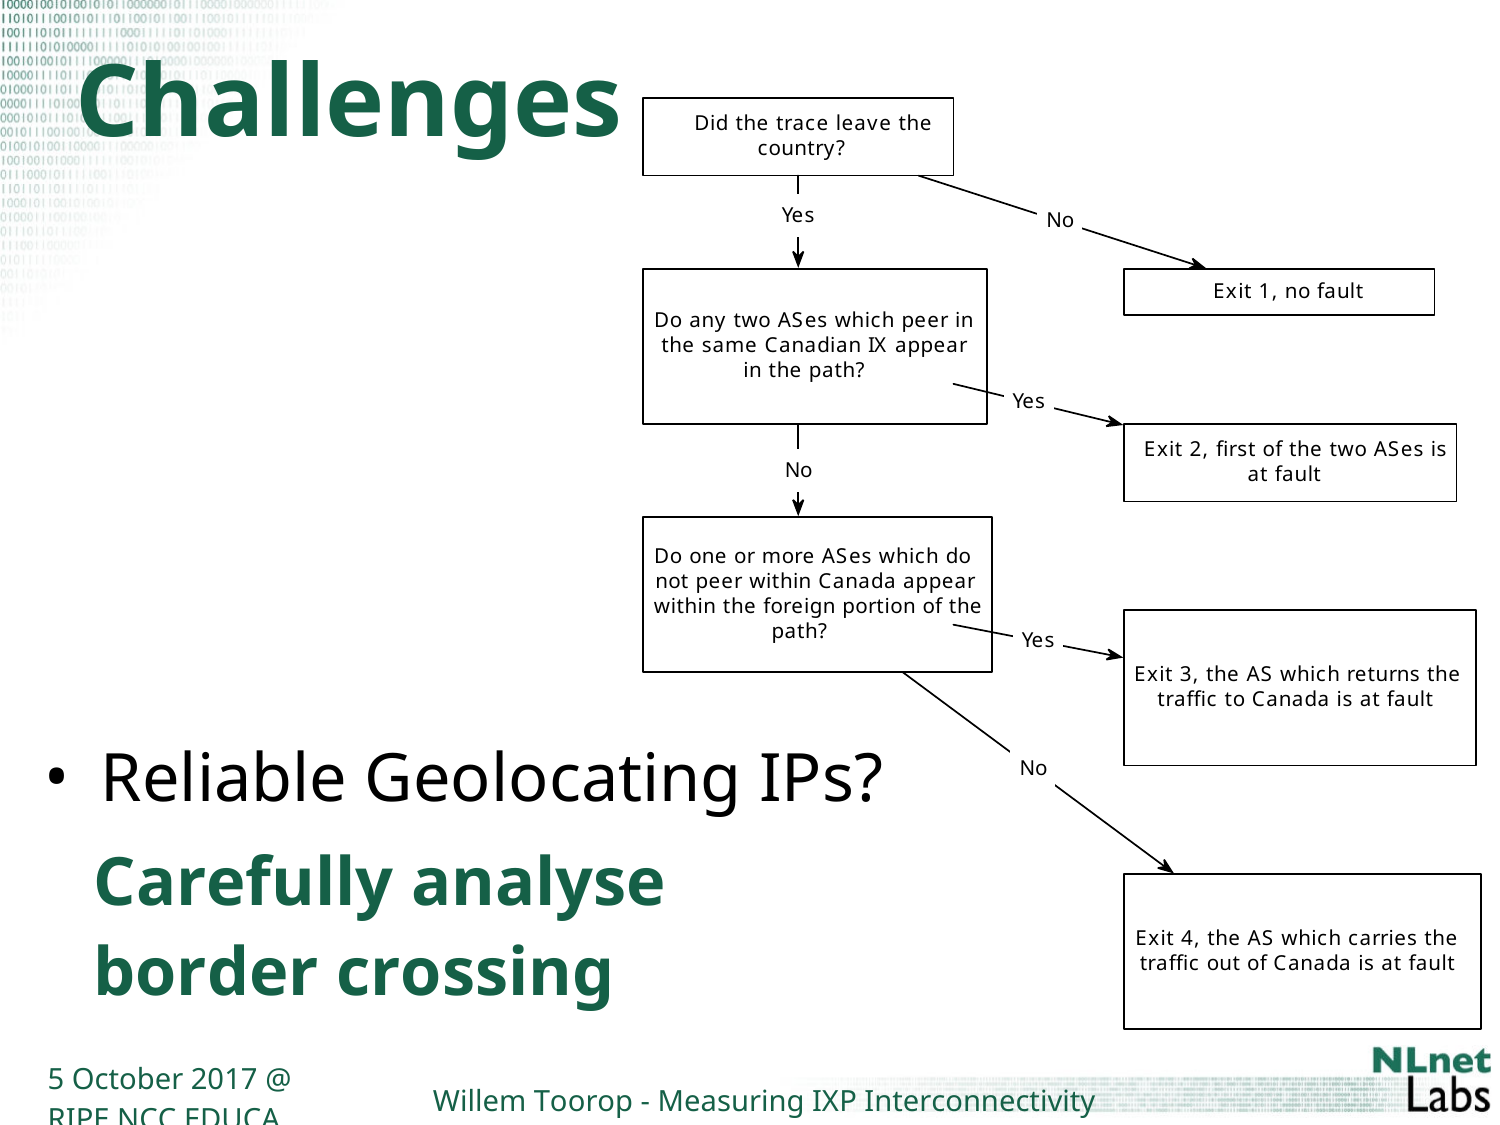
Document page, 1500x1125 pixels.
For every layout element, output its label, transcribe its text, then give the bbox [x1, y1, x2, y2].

list Reliable Geolocating IPs? [0, 729, 1491, 1054]
text_box Carefully analyse border crossing [78, 826, 642, 996]
title Challenges [75, 3, 1425, 192]
picture [642, 97, 1482, 1031]
picture [0, 0, 365, 365]
picture [775, 1037, 1492, 1124]
